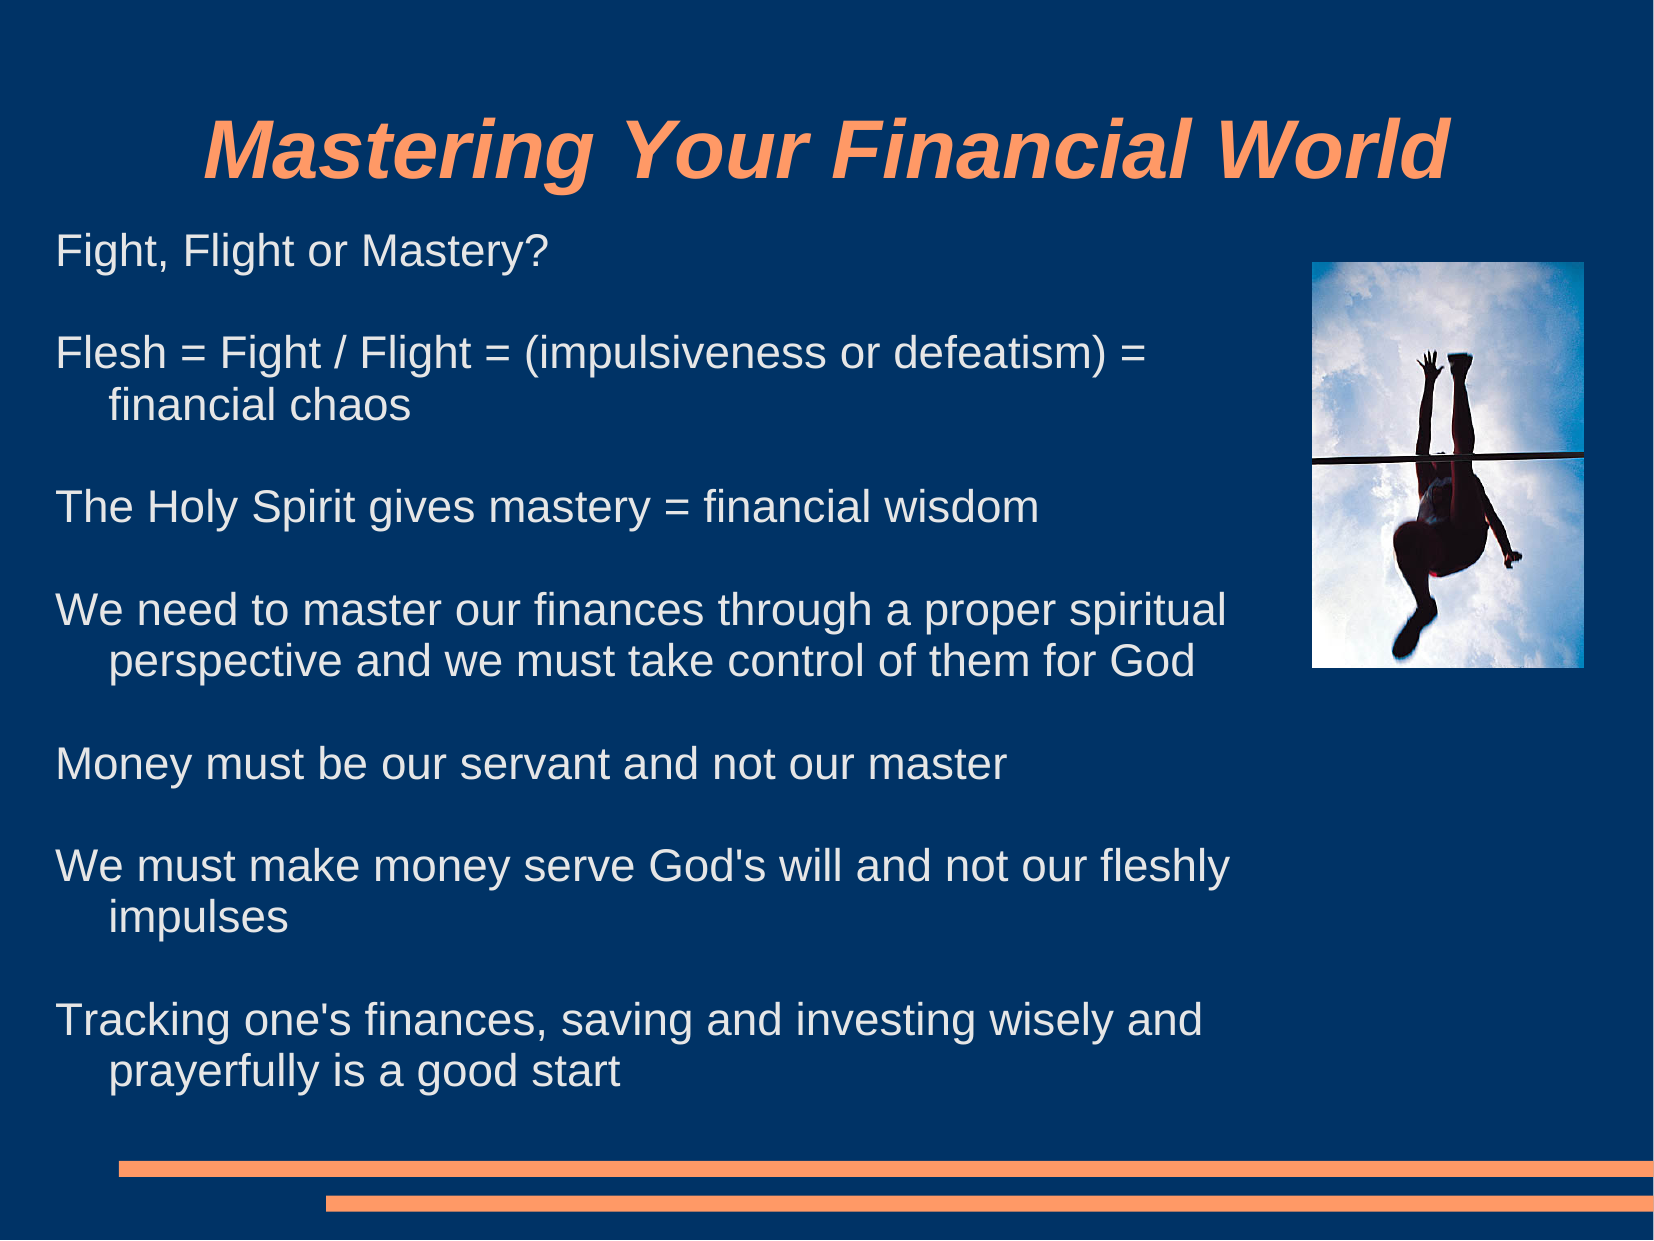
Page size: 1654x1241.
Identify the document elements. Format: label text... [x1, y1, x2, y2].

list Fight, Flight or Mastery? Flesh = Fight / Flight = (impulsiveness or defeatism) = financial chaos The Holy Spirit gives mastery = financial wisdom We need to master our finances through a proper spiritual perspective and we must take control of them for God Money must be our servant and not our master We must make money serve God's will and not our fleshly impulses Tracking one's finances, saving and investing wisely and prayerfully is a good start [37, 225, 1238, 1181]
title Mastering Your Financial World [121, 46, 1534, 254]
picture [1312, 262, 1584, 668]
